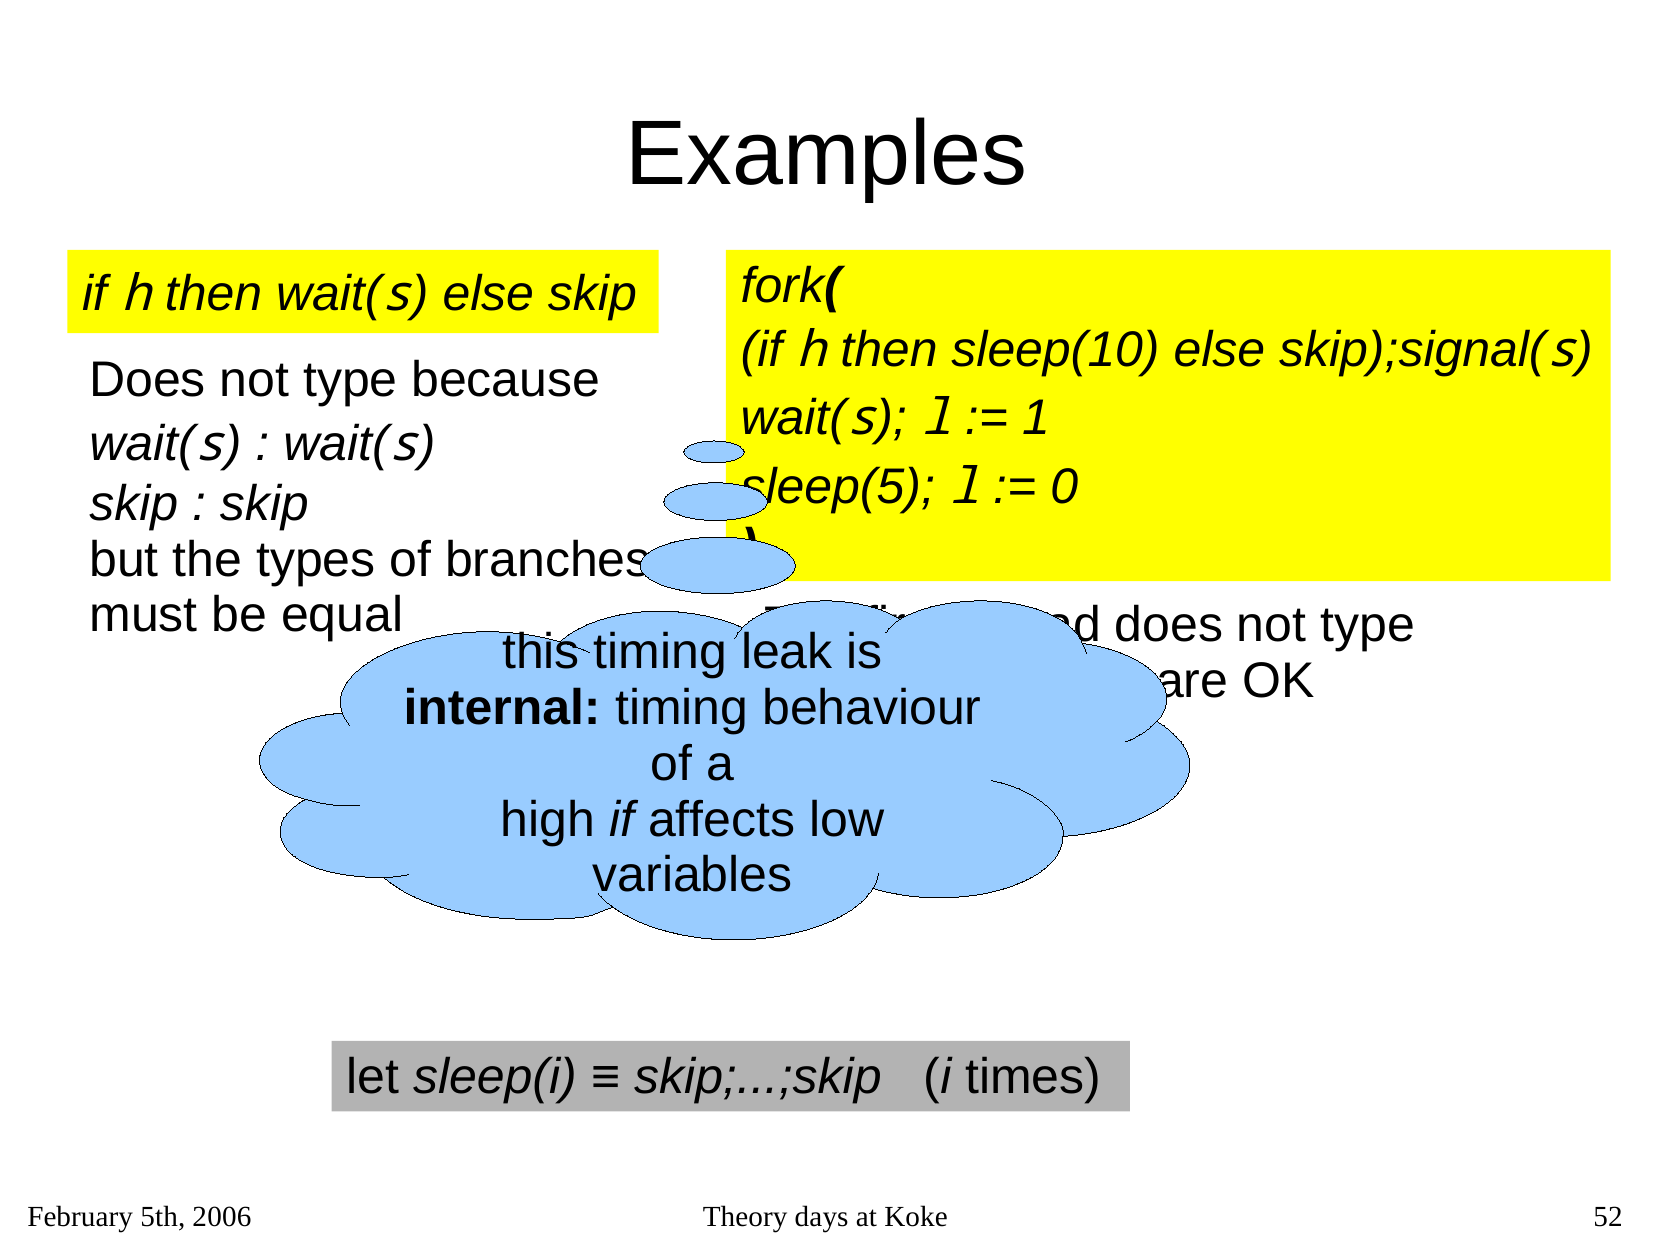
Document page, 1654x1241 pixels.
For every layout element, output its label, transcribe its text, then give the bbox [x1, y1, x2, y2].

text_box this timing leak is internal: timing behaviour of a high if affects low variables [663, 482, 768, 521]
text_box if h then wait(s) else skip [67, 249, 659, 326]
text_box Does not type because wait(s) : wait(s) skip : skip but the types of branches must be equal [74, 343, 669, 642]
text_box fork( (if h then sleep(10) else skip);signal(s) wait(s); l := 1 sleep(5); l := 0 ) [725, 249, 1611, 558]
text_box let sleep(i) ≡ skip;...;skip (i times) [331, 1040, 1130, 1112]
title Examples [82, 49, 1571, 257]
text_box The first thread does not type Second and third are OK [750, 588, 1469, 716]
text_box this timing leak is internal: timing behaviour of a high if affects low variables [259, 600, 1190, 940]
text_box this timing leak is internal: timing behaviour of a high if affects low variables [640, 537, 796, 594]
